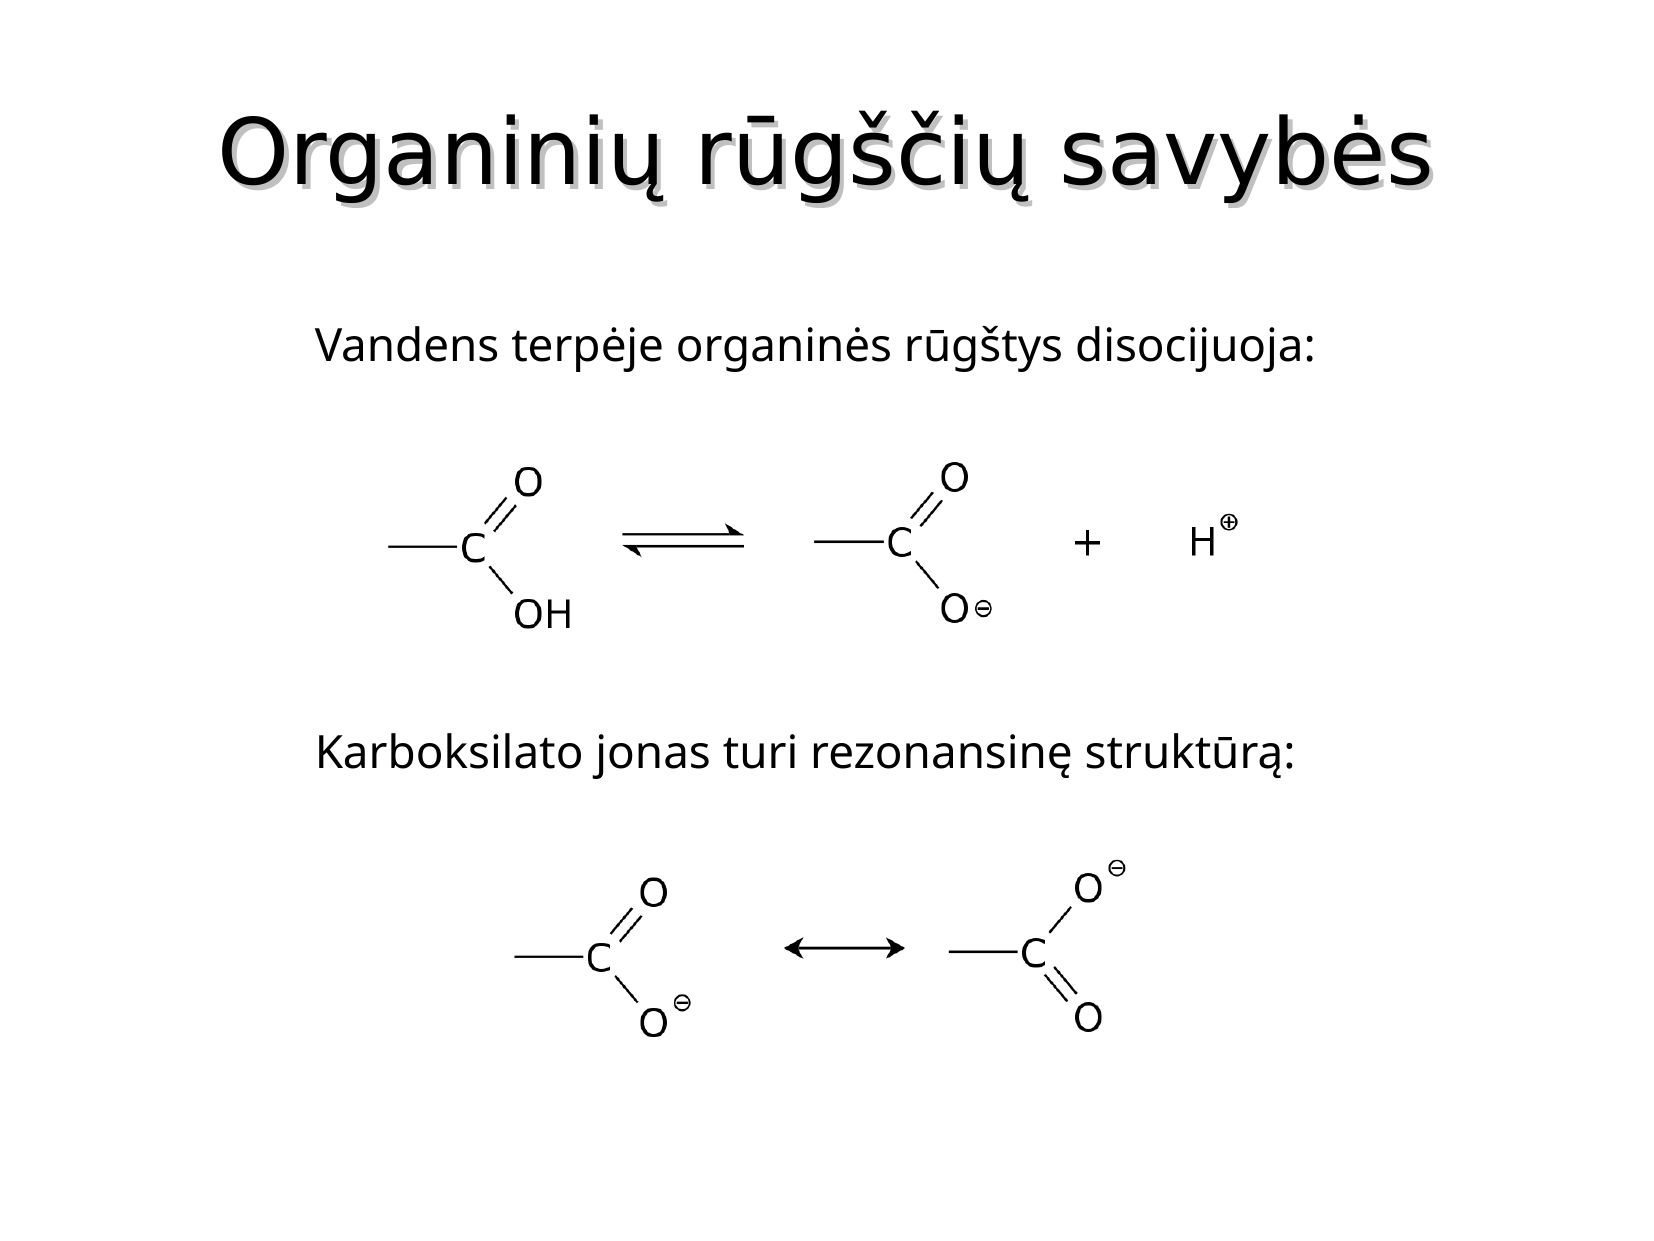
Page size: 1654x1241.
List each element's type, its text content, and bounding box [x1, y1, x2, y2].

title Organinių rūgščių savybės [82, 56, 1571, 250]
picture [375, 449, 1242, 643]
text_box Karboksilato jonas turi rezonansinę struktūrą: [300, 712, 1377, 789]
text_box Vandens terpėje organinės rūgštys disocijuoja: [300, 304, 1369, 381]
picture [498, 847, 1126, 1051]
